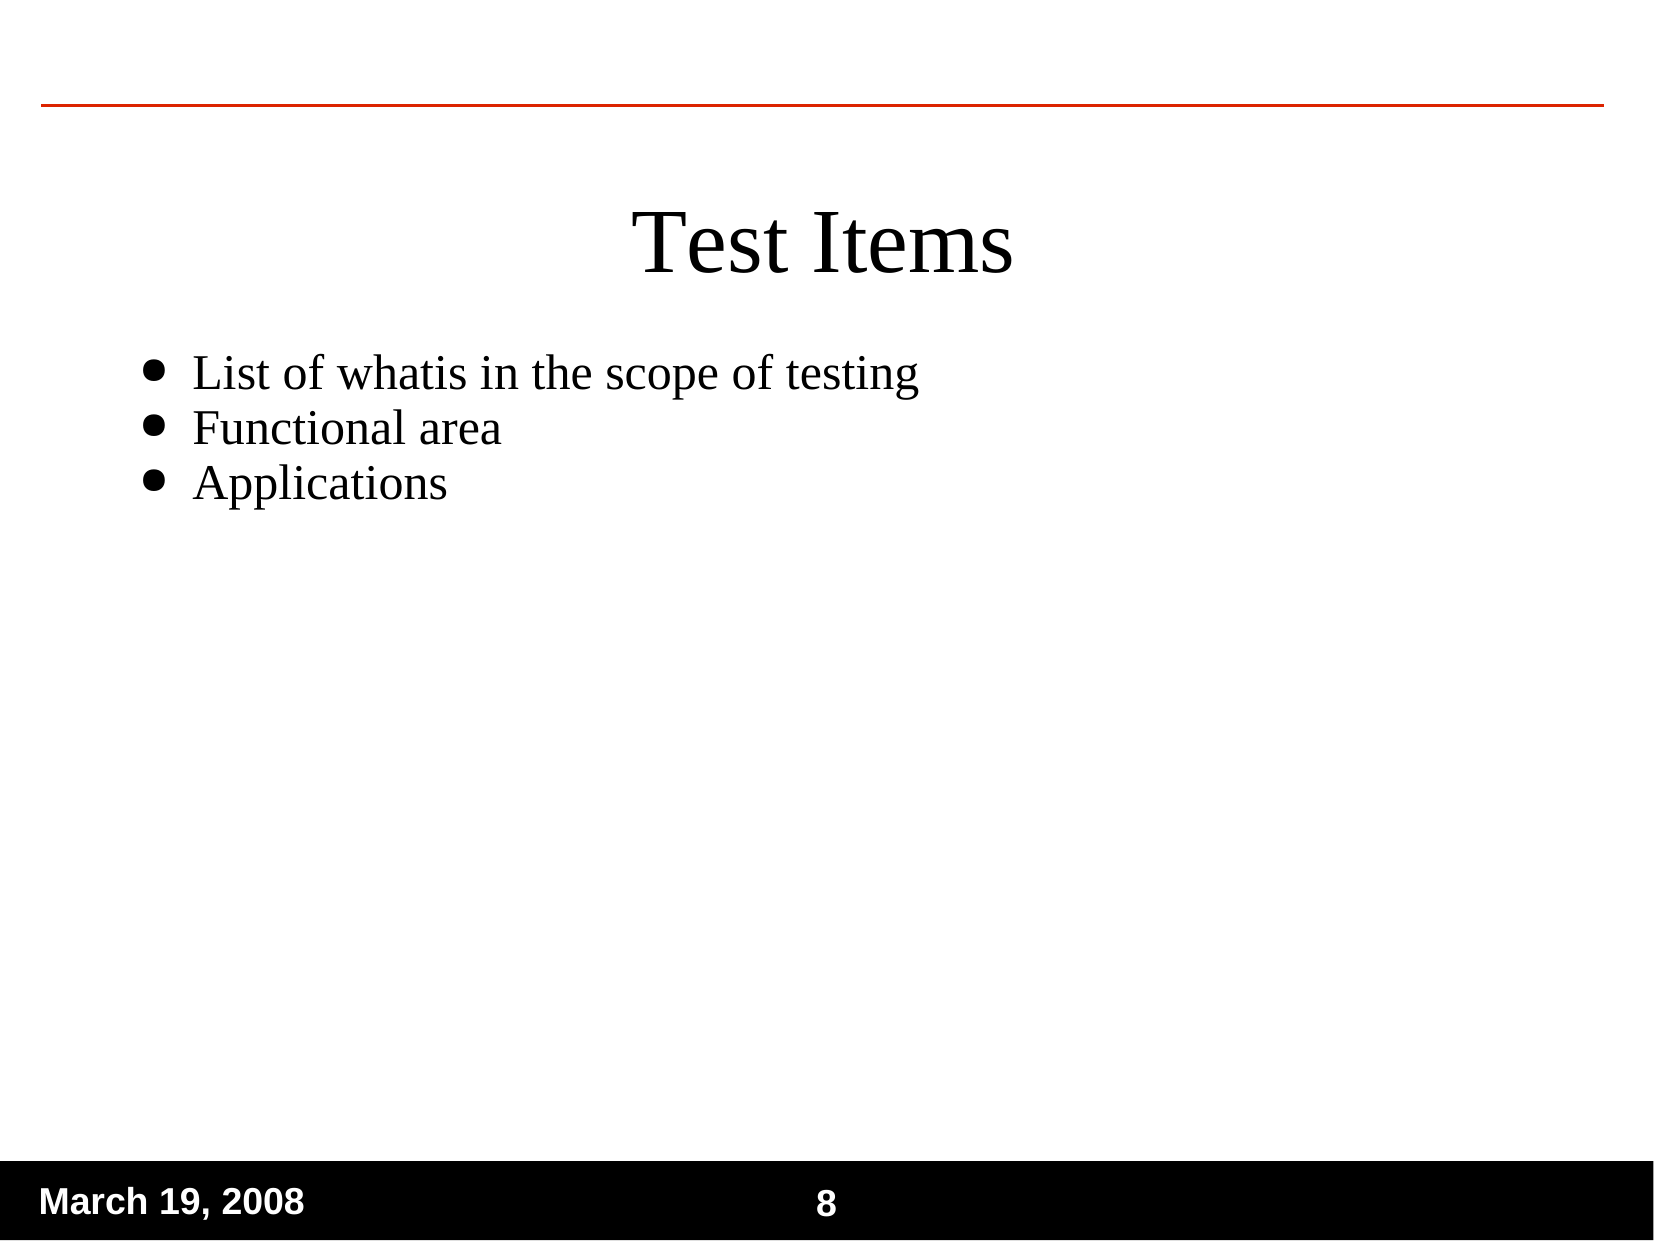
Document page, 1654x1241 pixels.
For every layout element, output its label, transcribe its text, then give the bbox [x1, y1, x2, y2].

title Test Items [117, 137, 1530, 346]
list List of whatis in the scope of testing Functional area Applications [121, 344, 1534, 1127]
